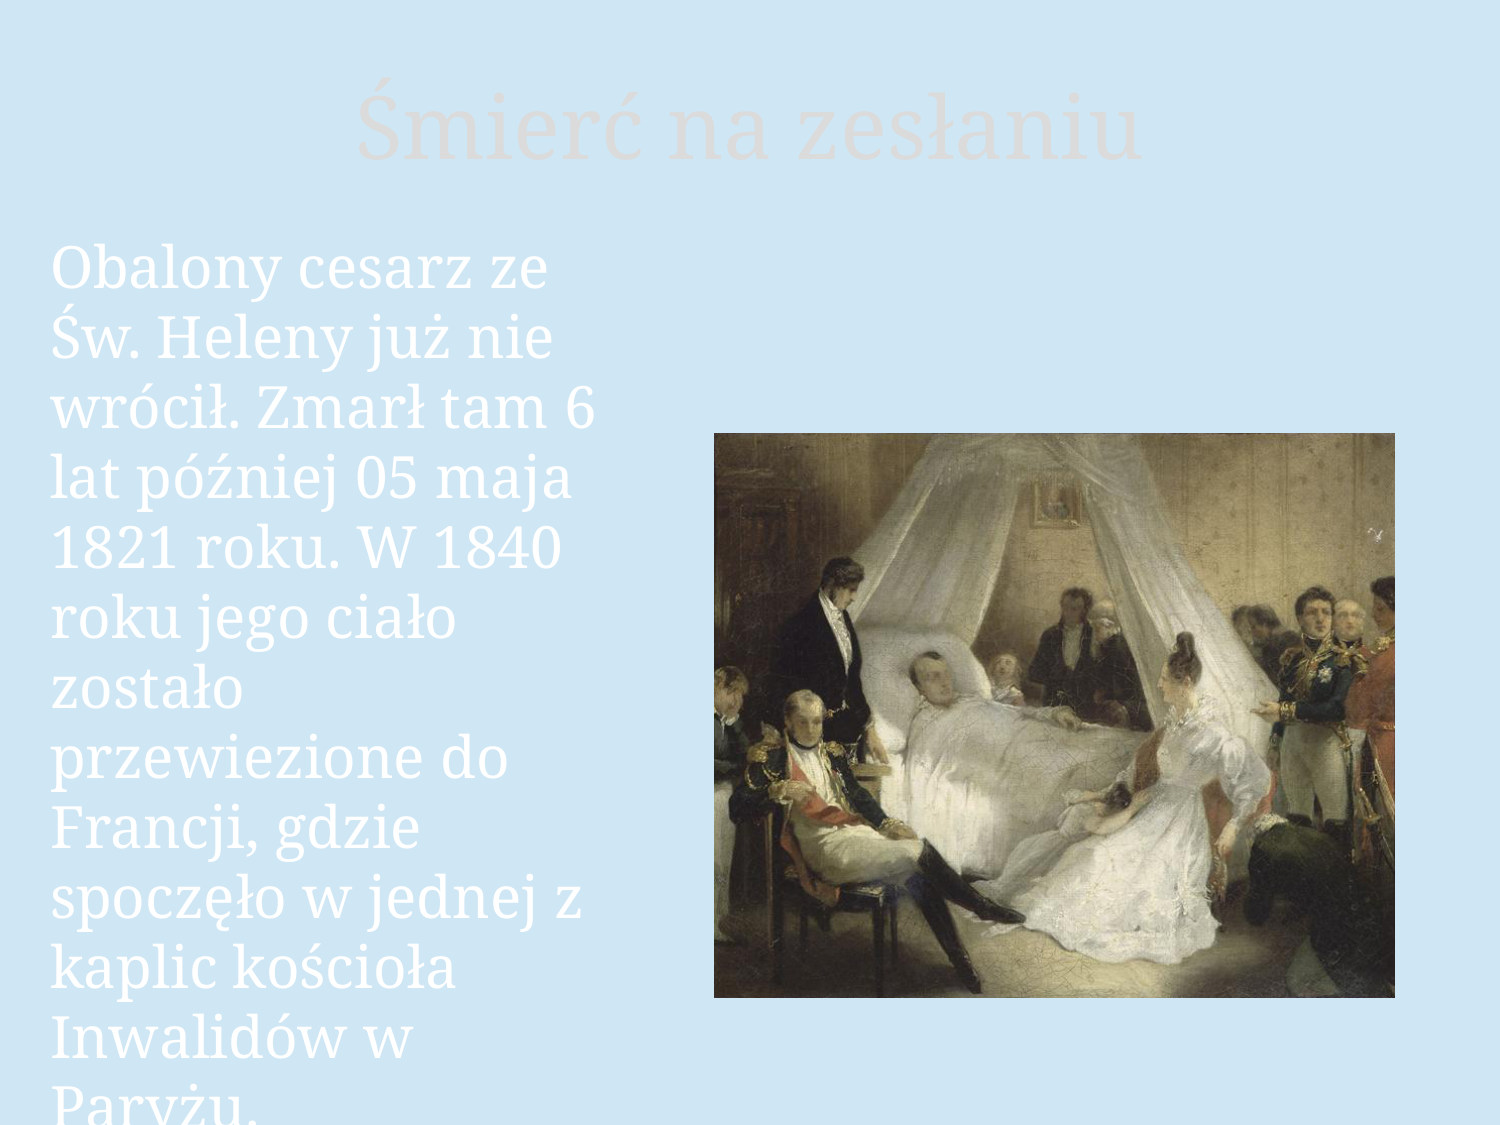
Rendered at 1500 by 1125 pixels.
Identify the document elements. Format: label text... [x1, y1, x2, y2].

title Śmierć na zesłaniu [75, 24, 1425, 225]
picture [714, 433, 1395, 998]
list Obalony cesarz ze Św. Heleny już nie wrócił. Zmarł tam 6 lat później 05 maja 1821 roku. W 1840 roku jego ciało zostało przewiezione do Francji, gdzie spoczęło w jednej z kaplic kościoła Inwalidów w Paryżu. [35, 222, 645, 1125]
